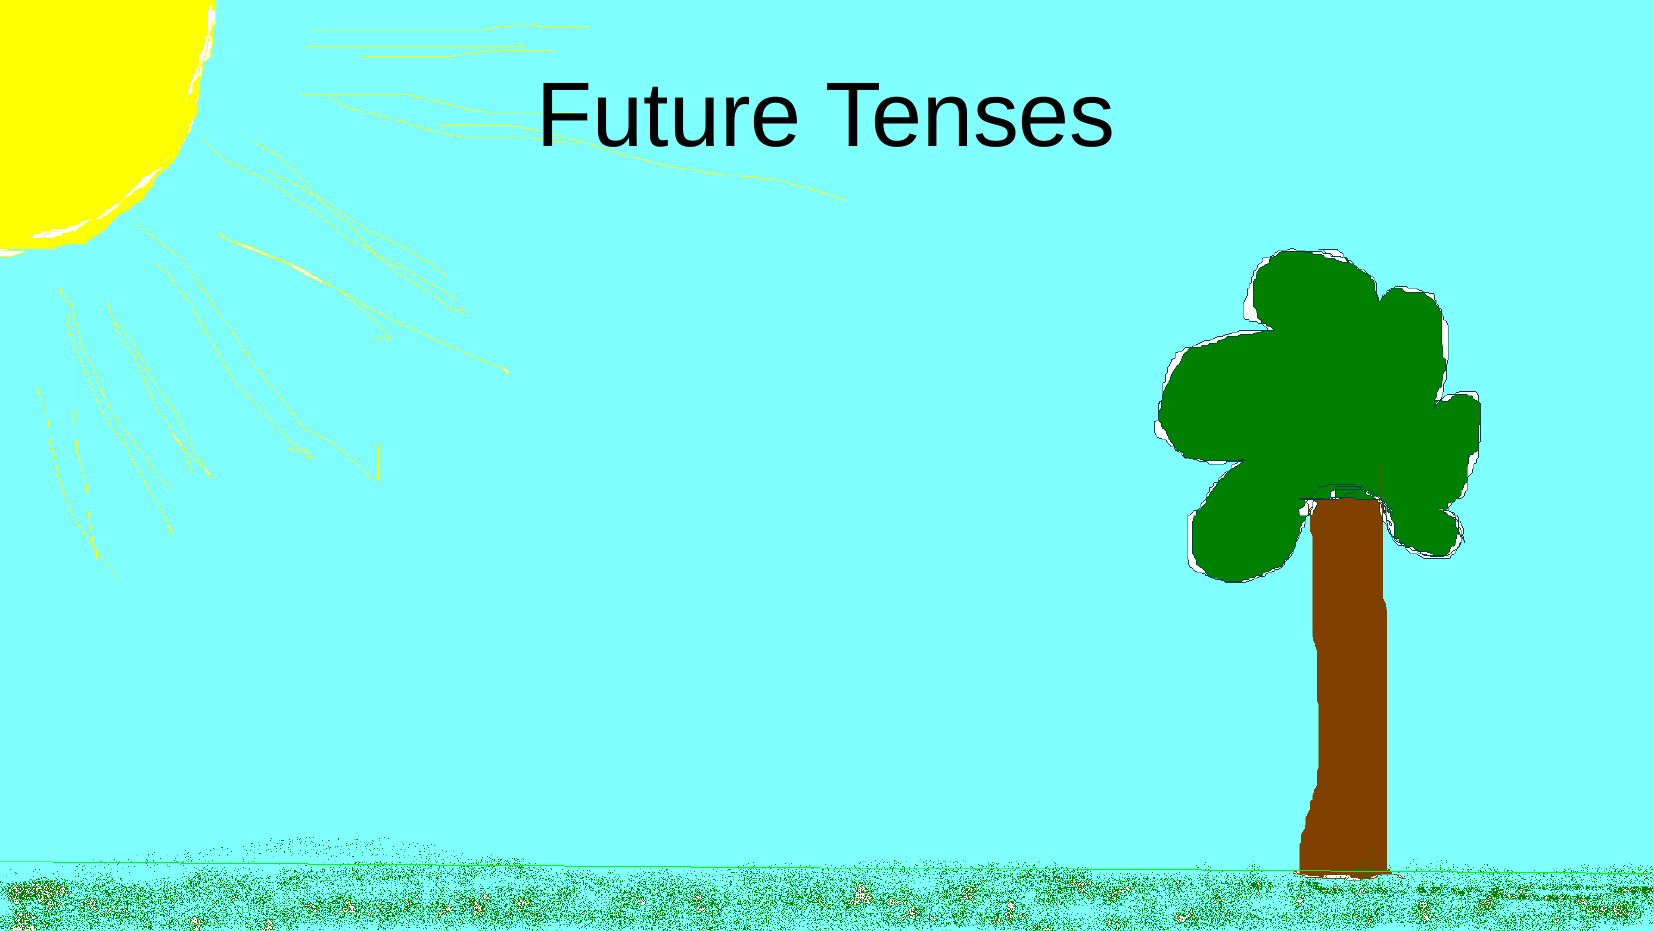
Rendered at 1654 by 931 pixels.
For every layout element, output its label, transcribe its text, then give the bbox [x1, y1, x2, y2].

picture [0, 0, 1654, 931]
title Future Tenses [82, 37, 1571, 193]
subtitle [82, 217, 1571, 758]
